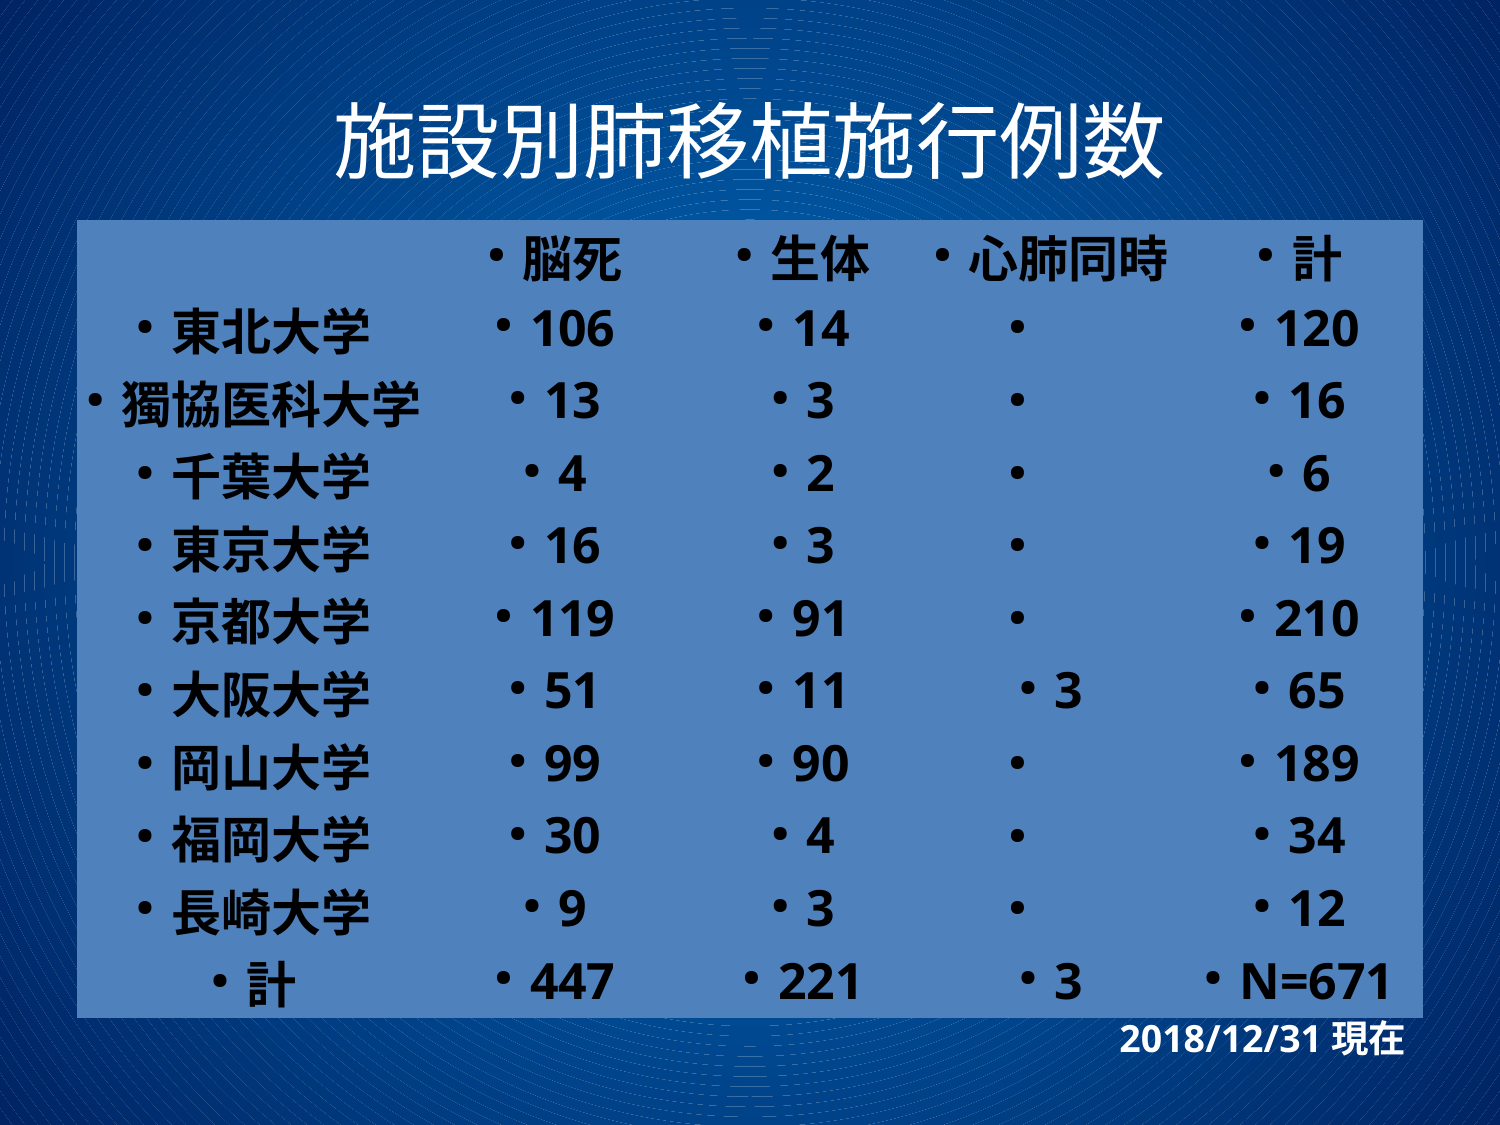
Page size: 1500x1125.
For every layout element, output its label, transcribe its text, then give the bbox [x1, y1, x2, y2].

table_cell 計 [77, 946, 431, 1018]
table_cell 3 [927, 946, 1175, 1018]
table_cell 4 [679, 801, 927, 873]
table_cell 福岡大学 [77, 801, 431, 873]
table_cell [927, 873, 1175, 946]
table_cell 34 [1175, 801, 1423, 873]
table_header [77, 220, 431, 292]
table_cell [927, 801, 1175, 873]
table_cell 16 [1175, 365, 1423, 438]
table_cell 千葉大学 [77, 438, 431, 510]
table_cell N=671 [1175, 946, 1423, 1008]
table_cell [927, 583, 1175, 655]
table_cell 6 [1175, 438, 1423, 510]
table_cell 12 [1175, 873, 1423, 946]
table_cell 3 [927, 655, 1175, 728]
table_cell [927, 728, 1175, 801]
table_cell 106 [431, 292, 679, 365]
table_cell 16 [431, 510, 679, 583]
table_cell 4 [431, 438, 679, 510]
table_cell 189 [1175, 728, 1423, 801]
table_cell 30 [431, 801, 679, 873]
table_cell 3 [679, 510, 927, 583]
table_cell 2 [679, 438, 927, 510]
table_cell 99 [431, 728, 679, 801]
table_cell 9 [431, 873, 679, 946]
table_cell 3 [679, 365, 927, 438]
table_cell [927, 438, 1175, 510]
table_cell 210 [1175, 583, 1423, 655]
table_cell 長崎大学 [77, 873, 431, 946]
table_cell 東北大学 [77, 292, 431, 365]
table_cell 14 [679, 292, 927, 365]
table_header 生体 [679, 220, 927, 292]
table_cell 11 [679, 655, 927, 728]
table_cell 獨協医科大学 [77, 365, 431, 438]
table_cell 東京大学 [77, 510, 431, 583]
table_cell 岡山大学 [77, 728, 431, 801]
table_cell 京都大学 [77, 583, 431, 655]
table_cell [927, 365, 1175, 438]
table_cell 447 [431, 946, 679, 1018]
table_cell 91 [679, 583, 927, 655]
table_header 脳死 [431, 220, 679, 292]
text_box 2018/12/31現在 [1104, 1008, 1424, 1069]
table_cell 120 [1175, 292, 1423, 365]
table_cell 90 [679, 728, 927, 801]
table_header 計 [1175, 220, 1423, 292]
table_cell 19 [1175, 510, 1423, 583]
table_cell 119 [431, 583, 679, 655]
table_cell [927, 510, 1175, 583]
table_cell [927, 292, 1175, 365]
table_cell 221 [679, 946, 927, 1018]
table_cell 51 [431, 655, 679, 728]
table_cell 3 [679, 873, 927, 946]
table_cell 大阪大学 [77, 655, 431, 728]
title 施設別肺移植施行例数 [75, 45, 1426, 233]
table_cell 13 [431, 365, 679, 438]
table_cell 65 [1175, 655, 1423, 728]
table_header 心肺同時 [927, 220, 1175, 292]
